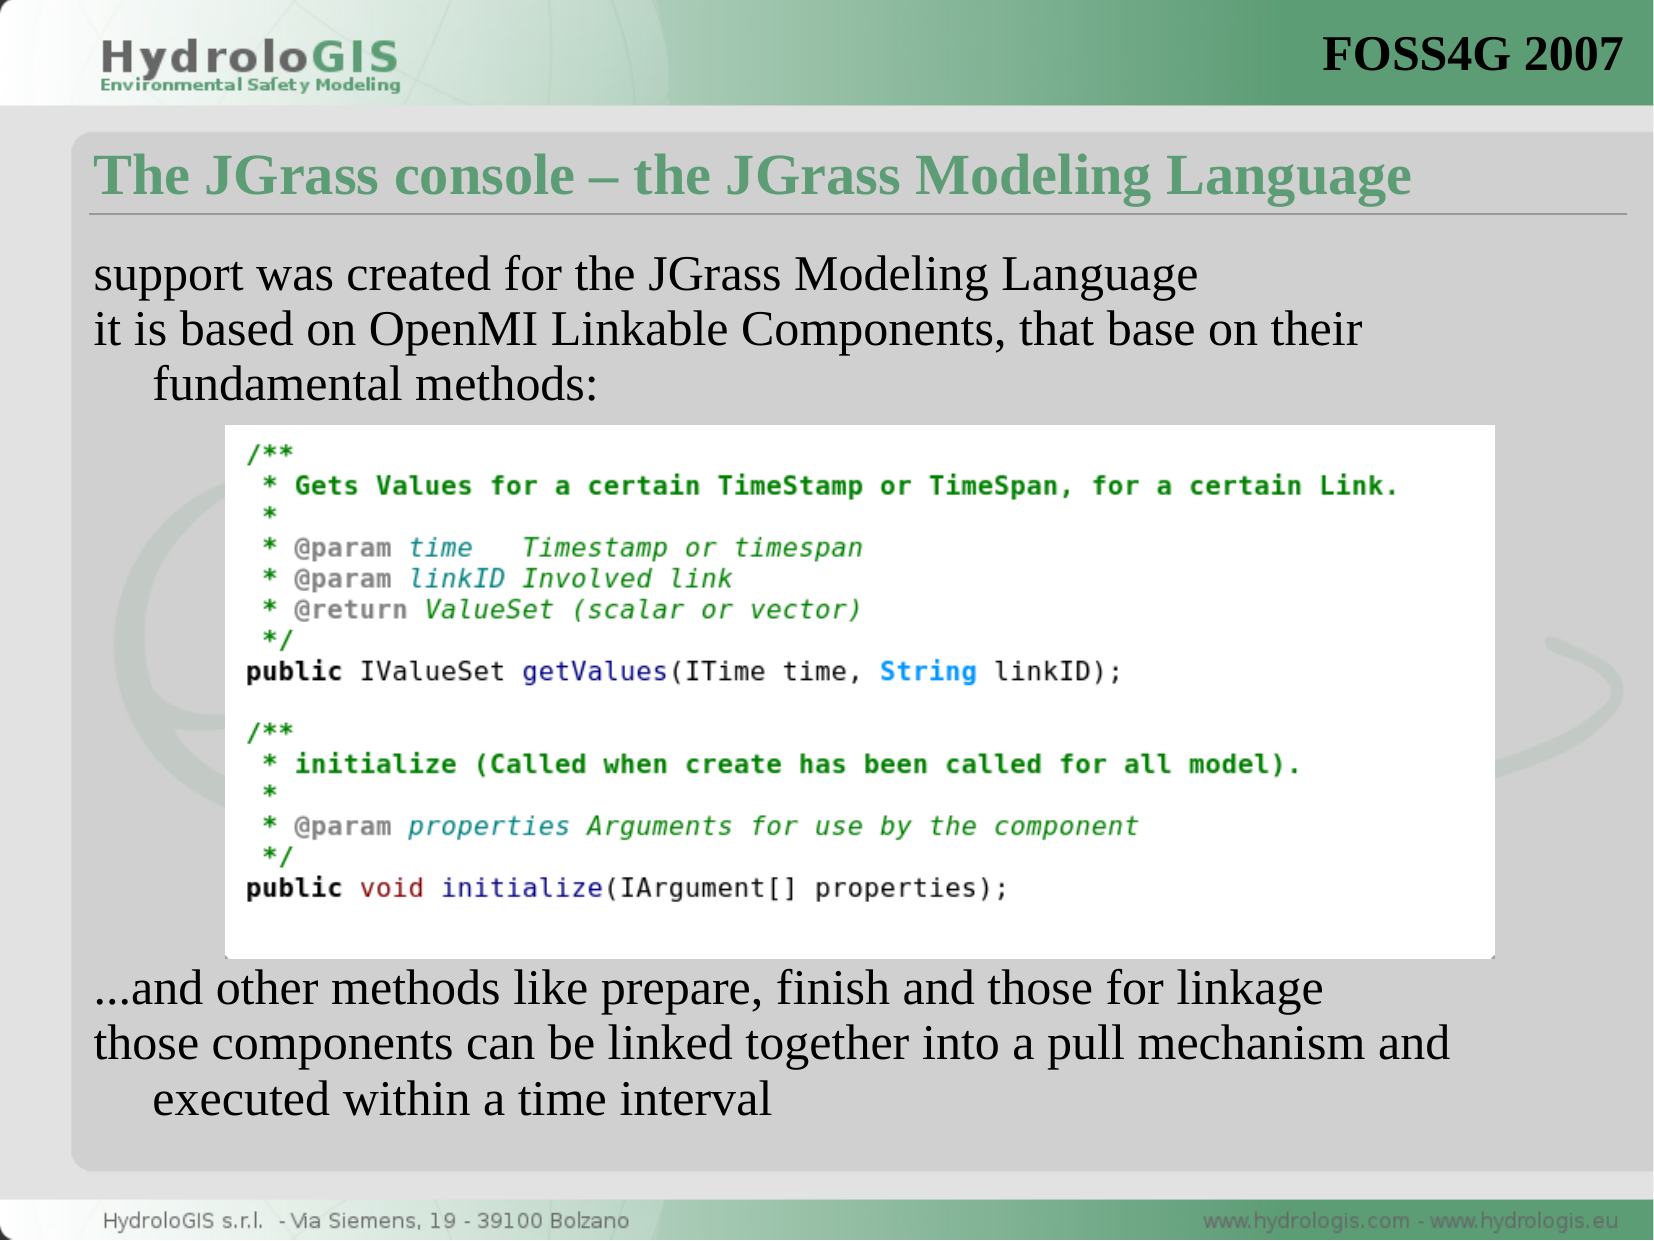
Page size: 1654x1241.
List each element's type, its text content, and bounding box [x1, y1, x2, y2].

picture [0, 0, 1654, 1240]
title The JGrass console – the JGrass Modeling Language [93, 134, 1600, 215]
text_box support was created for the JGrass Modeling Language it is based on OpenMI Linkable Components, that base on their fundamental methods: [93, 245, 1619, 416]
text_box ...and other methods like prepare, finish and those for linkage those components can be linked together into a pull mechanism and executed within a time interval [93, 960, 1619, 1131]
